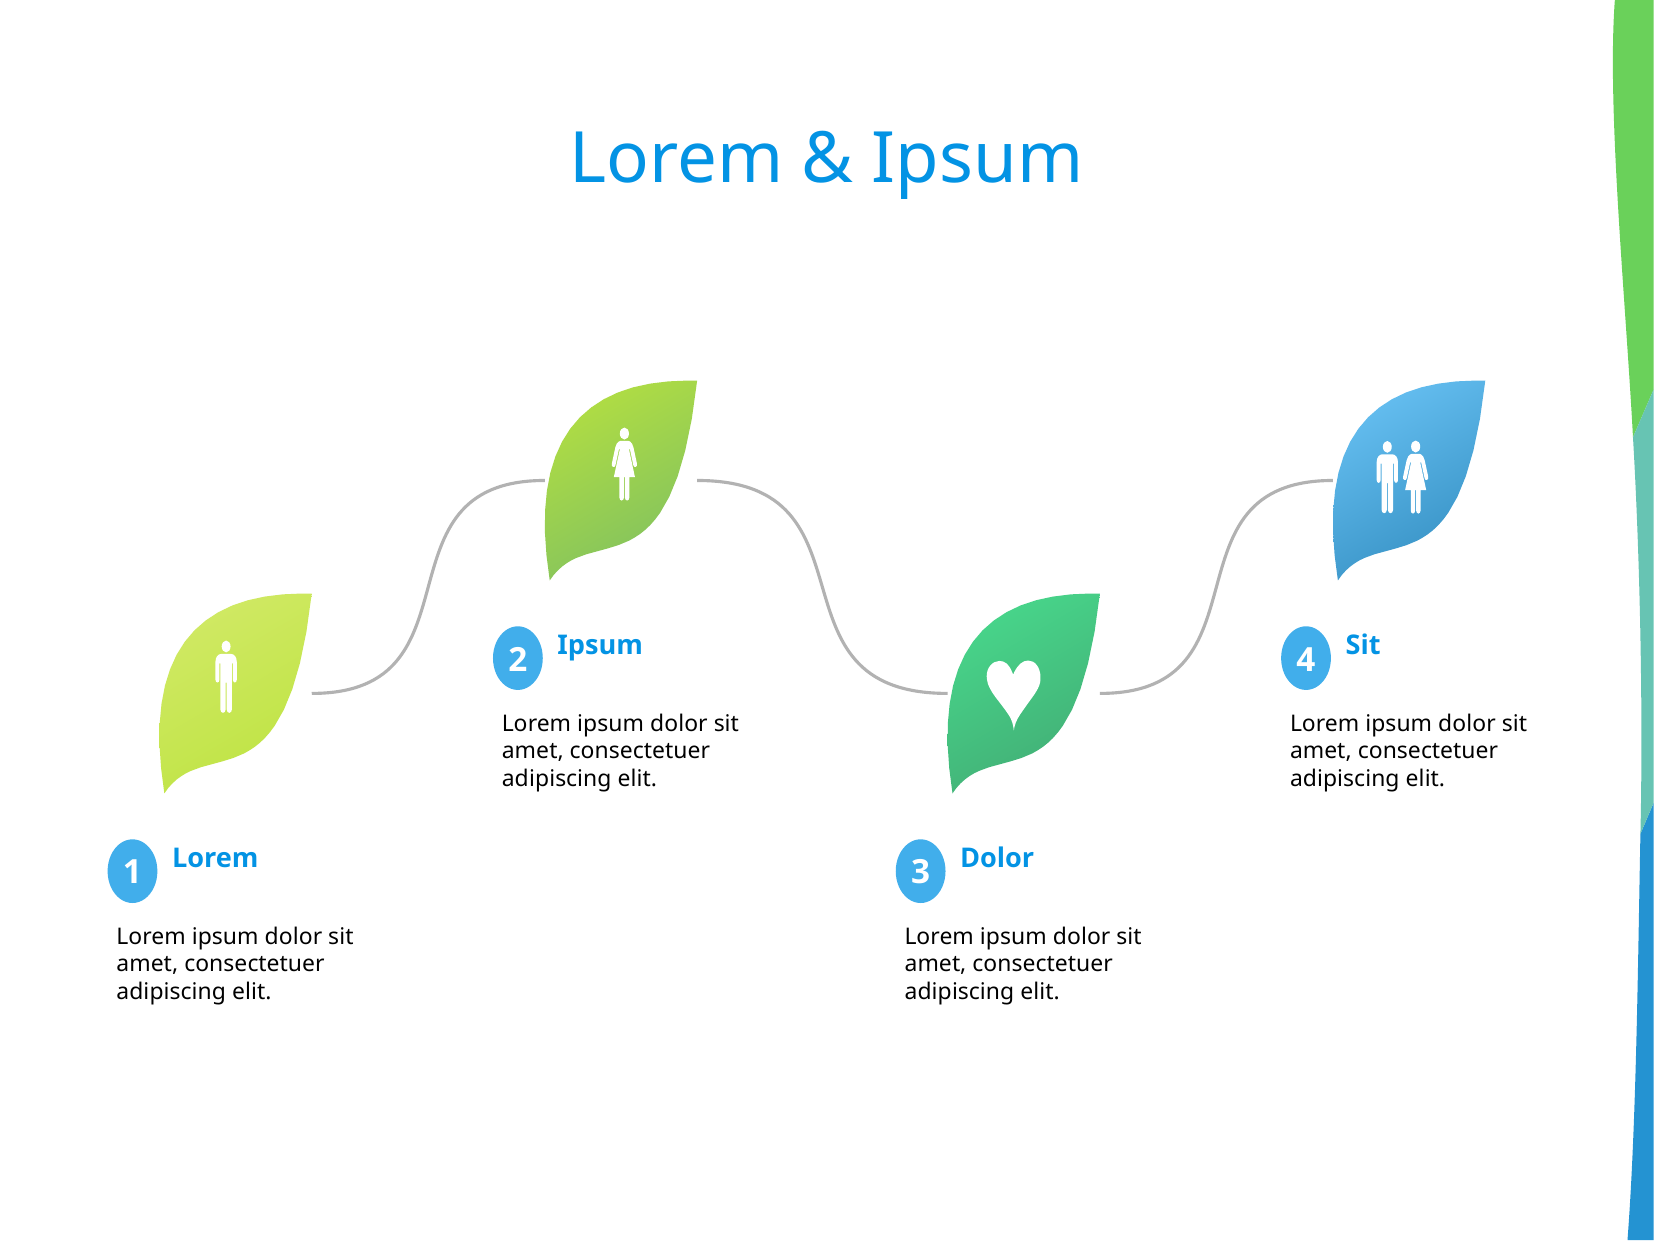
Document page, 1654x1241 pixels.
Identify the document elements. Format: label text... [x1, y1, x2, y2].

text_box 1 [107, 839, 158, 904]
text_box [1332, 380, 1486, 581]
text_box 3 [895, 839, 946, 904]
text_box [544, 380, 698, 581]
text_box 2 [492, 626, 543, 690]
text_box Lorem ipsum dolor sit amet, consectetuer adipiscing elit. [889, 913, 1175, 1012]
text_box Lorem & Ipsum [0, 104, 1654, 204]
text_box Lorem ipsum dolor sit amet, consectetuer adipiscing elit. [101, 913, 387, 1012]
text_box Lorem [157, 833, 387, 881]
text_box 4 [1281, 626, 1331, 690]
text_box Dolor [945, 833, 1175, 881]
text_box Ipsum [542, 620, 773, 668]
text_box Lorem ipsum dolor sit amet, consectetuer adipiscing elit. [1275, 700, 1561, 799]
text_box Sit [1330, 620, 1561, 668]
text_box [159, 593, 312, 794]
text_box [947, 593, 1100, 794]
text_box Lorem ipsum dolor sit amet, consectetuer adipiscing elit. [487, 700, 773, 799]
